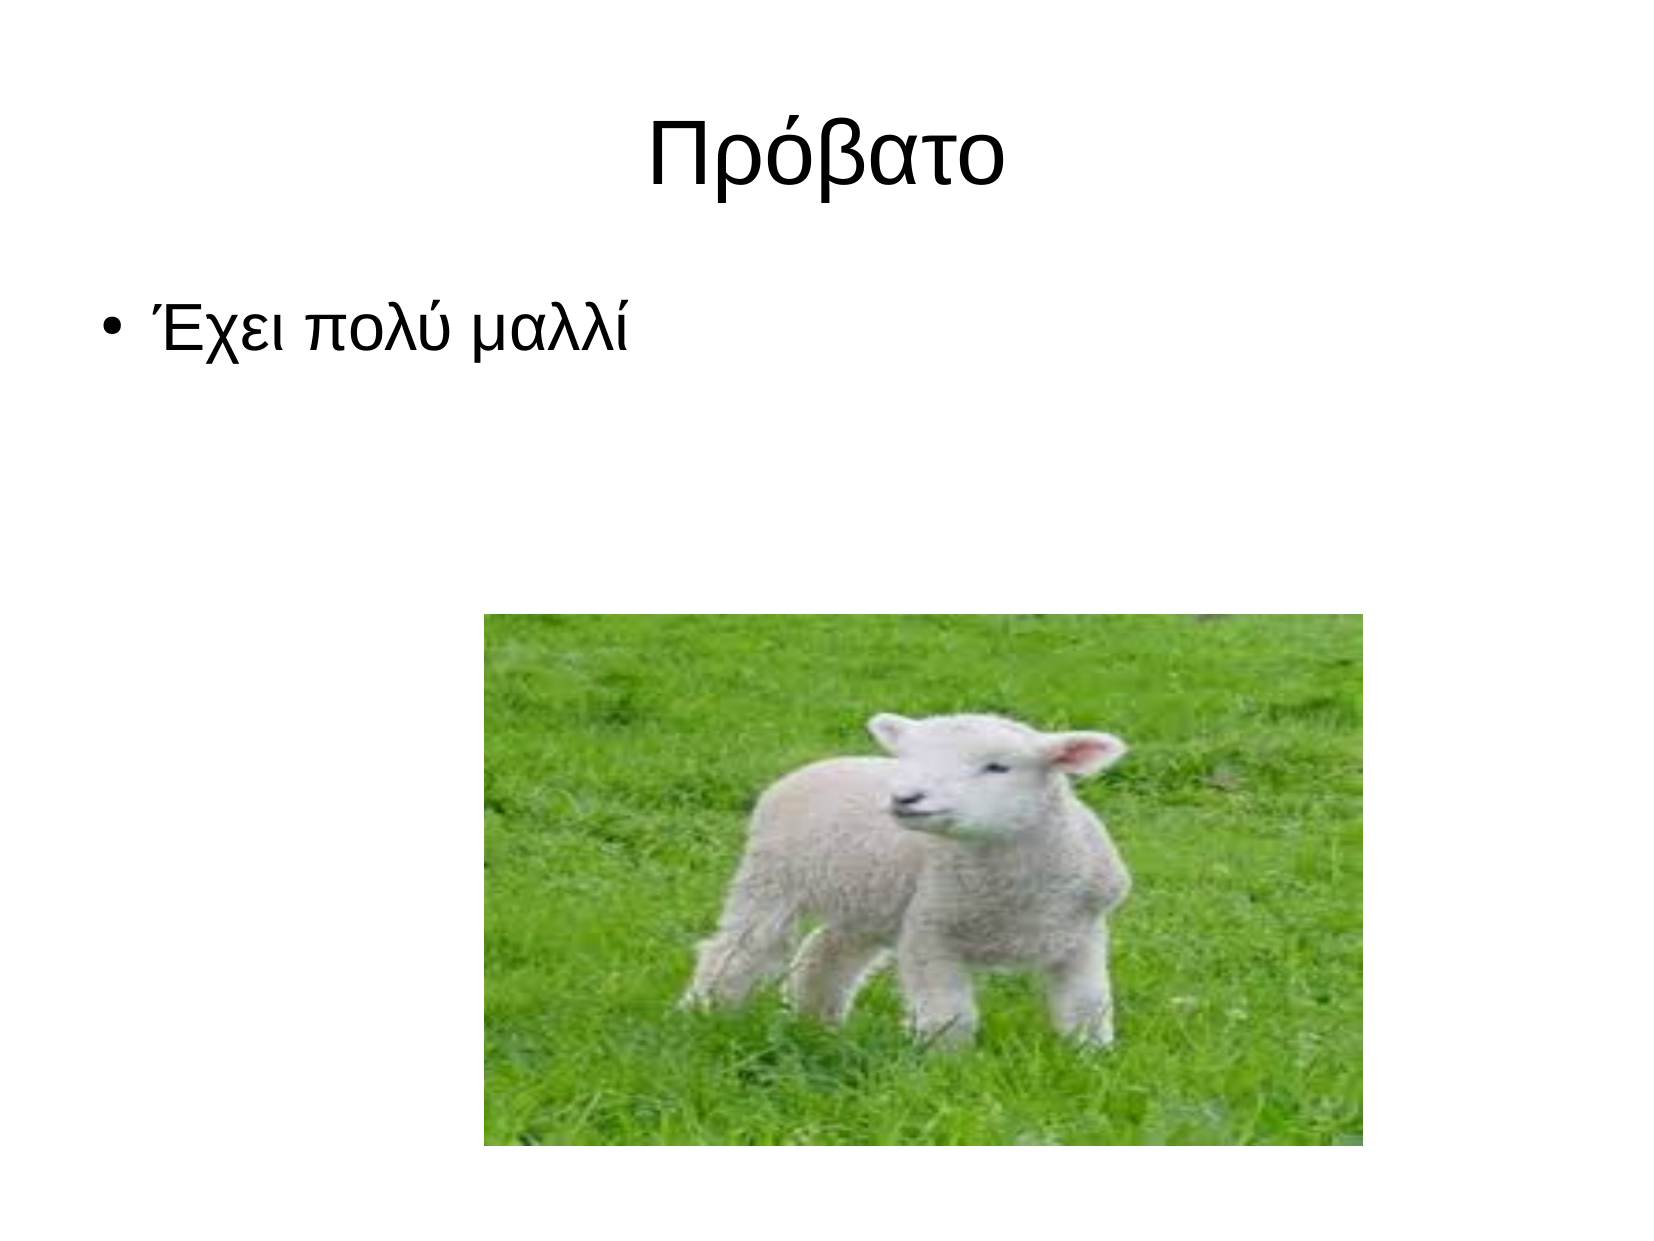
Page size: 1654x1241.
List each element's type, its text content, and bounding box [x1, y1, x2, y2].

picture [484, 614, 1363, 1146]
list Έχει πολύ μαλλί [82, 290, 1571, 1109]
title Πρόβατο [82, 49, 1571, 257]
